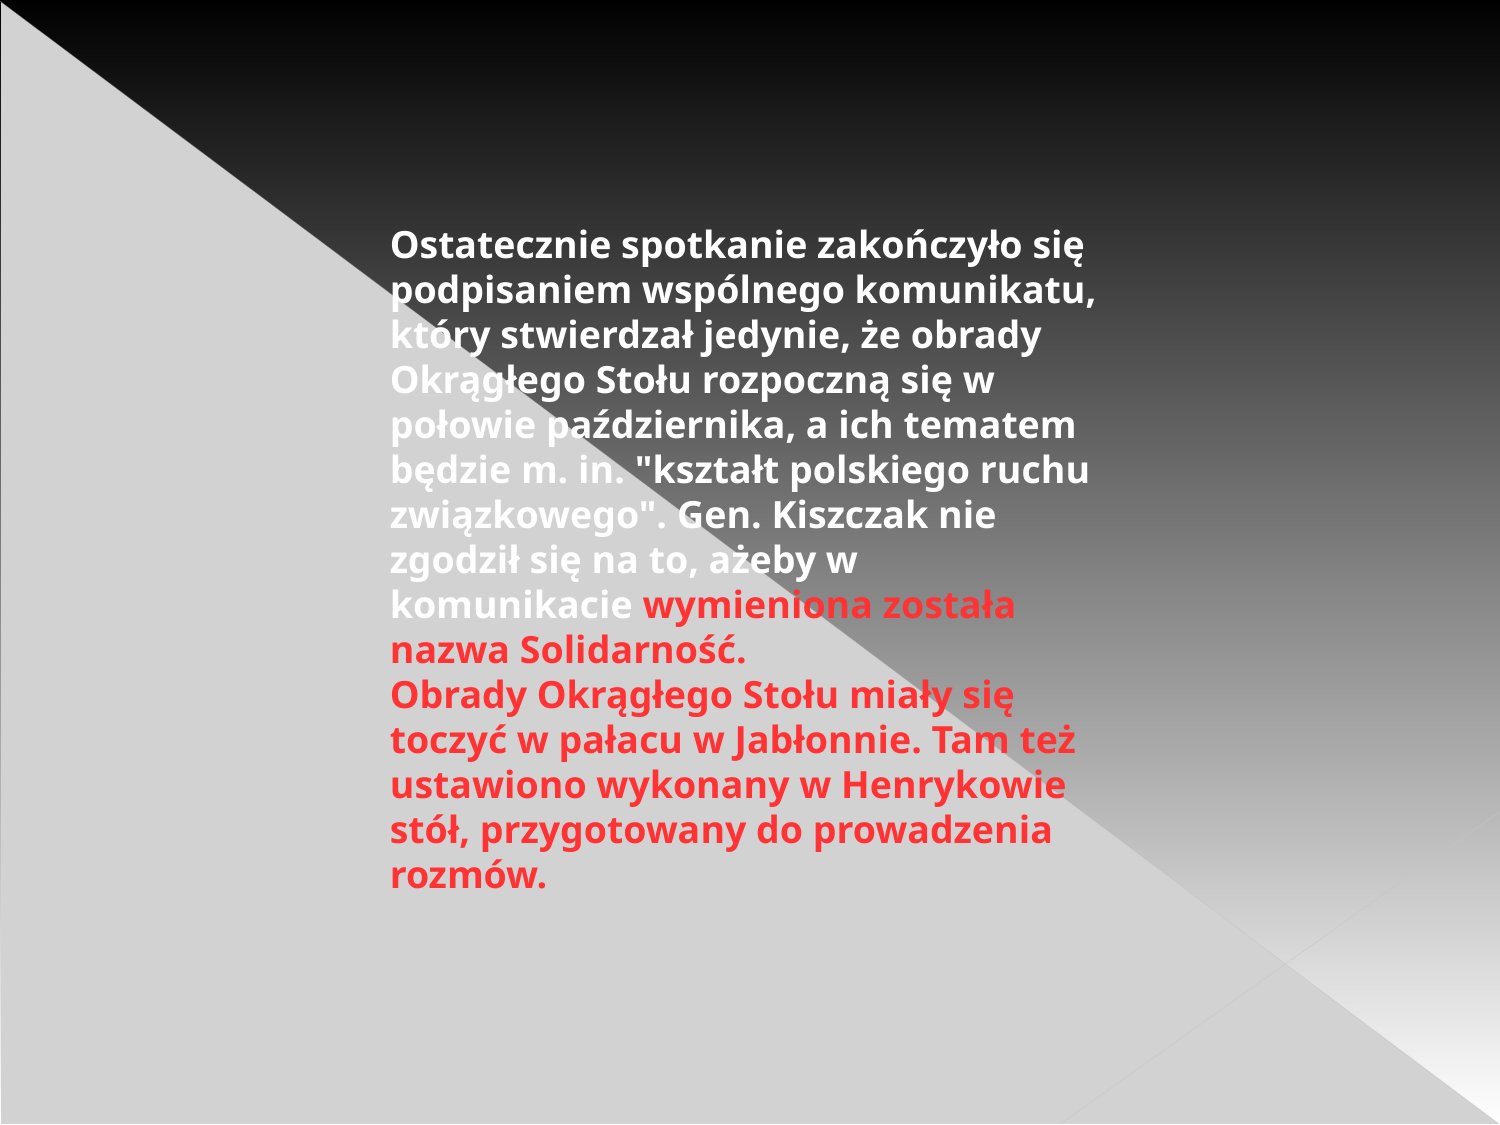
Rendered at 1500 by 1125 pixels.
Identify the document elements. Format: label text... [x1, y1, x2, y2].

text_box Ostatecznie spotkanie zakończyło się podpisaniem wspólnego komunikatu, który stwierdzał jedynie, że obrady Okrągłego Stołu rozpoczną się w połowie października, a ich tematem będzie m. in. "kształt polskiego ruchu związkowego". Gen. Kiszczak nie zgodził się na to, ażeby w komunikacie wymieniona została nazwa Solidarność. Obrady Okrągłego Stołu miały się toczyć w pałacu w Jabłonnie. Tam też ustawiono wykonany w Henrykowie stół, przygotowany do prowadzenia rozmów. [374, 214, 1125, 904]
